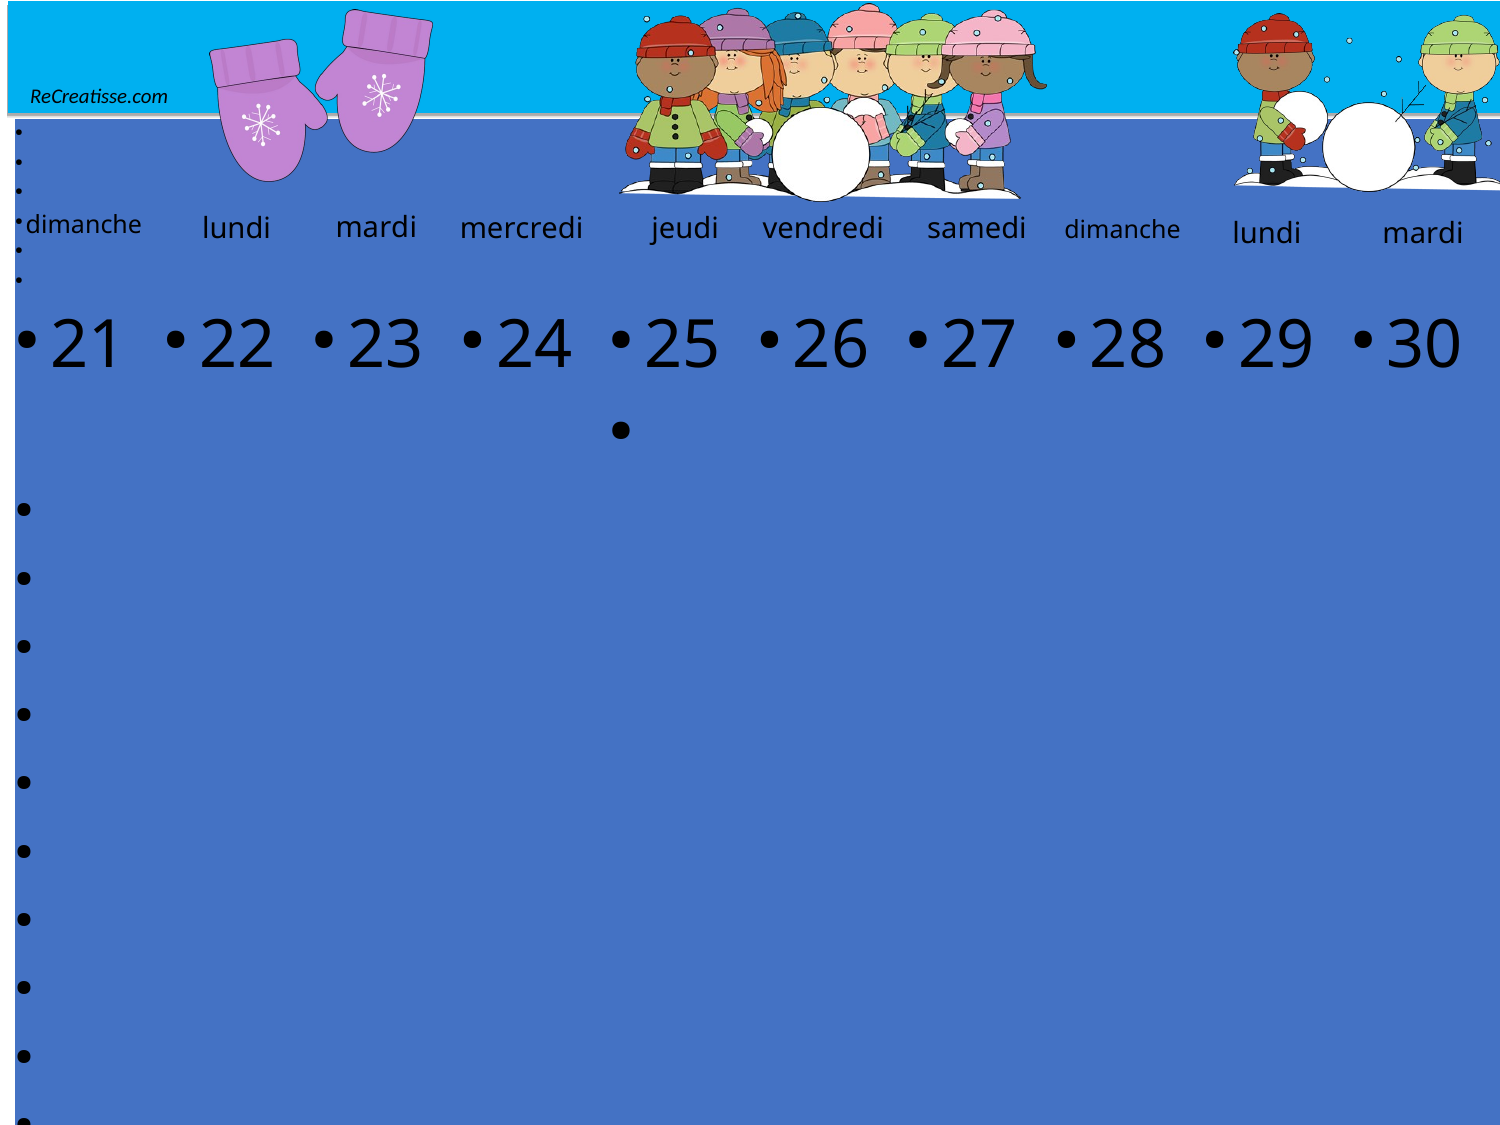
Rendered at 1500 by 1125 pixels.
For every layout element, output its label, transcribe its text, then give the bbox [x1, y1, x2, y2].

table_header [609, 119, 758, 296]
table_cell 22 [164, 296, 312, 478]
table_cell 25 [609, 296, 758, 478]
table_cell [461, 478, 609, 1125]
table_cell 26 [758, 296, 906, 478]
table_cell 29 [1203, 296, 1351, 478]
text_box mardi [321, 200, 432, 250]
text_box mercredi [445, 202, 599, 252]
table_cell [15, 478, 164, 1125]
text_box ReCreatisse.com [15, 75, 183, 115]
table_header [1351, 192, 1500, 296]
text_box lundi [187, 201, 286, 251]
table_header [312, 119, 461, 296]
picture [209, 10, 433, 182]
table_cell 21 [15, 296, 164, 478]
table_header [461, 119, 609, 296]
table_cell 24 [461, 296, 609, 478]
text_box [8, 1, 1500, 113]
table_cell [1054, 478, 1203, 1125]
table_cell [906, 478, 1054, 1125]
table_header [906, 119, 1054, 296]
text_box mardi [1367, 206, 1479, 257]
table_cell 28 [1054, 296, 1203, 478]
table_cell [609, 478, 758, 1125]
table_header [1203, 119, 1351, 296]
table_cell [312, 478, 461, 1125]
text_box lundi [1217, 206, 1317, 257]
text_box jeudi [637, 202, 734, 252]
table_header [15, 119, 164, 296]
picture [619, 4, 1047, 202]
table_cell [758, 478, 906, 1125]
table_cell 27 [906, 296, 1054, 478]
text_box vendredi [748, 202, 899, 251]
table_cell [164, 478, 312, 1125]
table_cell [1203, 478, 1351, 1125]
picture [788, 14, 803, 18]
table_cell [1351, 478, 1500, 1125]
text_box dimanche [11, 201, 157, 246]
table_header [1054, 119, 1203, 296]
text_box samedi [912, 202, 1042, 252]
table_cell 23 [312, 296, 461, 478]
table_header [758, 202, 906, 296]
text_box dimanche [1049, 207, 1196, 252]
table_cell 30 [1351, 296, 1500, 478]
table_header [164, 119, 312, 296]
picture [1233, 14, 1500, 192]
